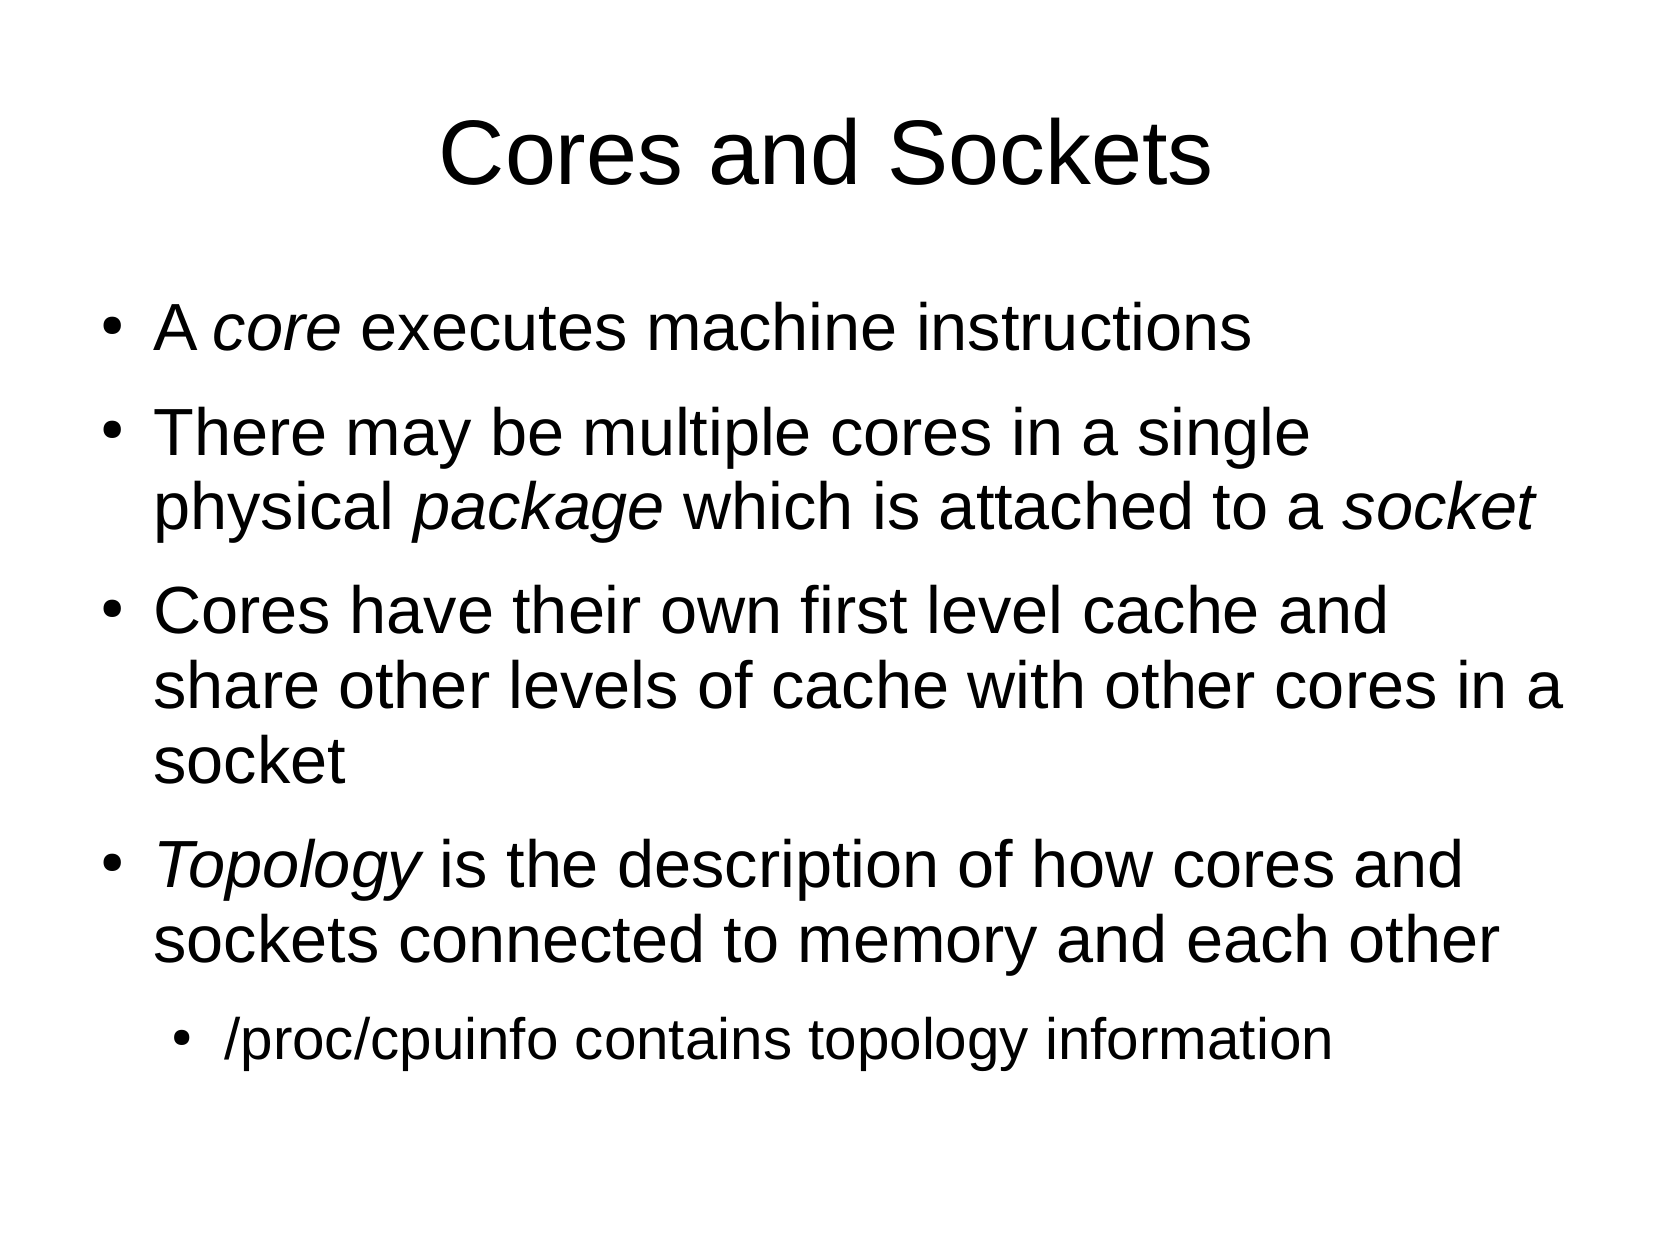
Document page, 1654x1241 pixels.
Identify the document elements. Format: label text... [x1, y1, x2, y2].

list A core executes machine instructions There may be multiple cores in a single physical package which is attached to a socket Cores have their own first level cache and share other levels of cache with other cores in a socket Topology is the description of how cores and sockets connected to memory and each other /proc/cpuinfo contains topology information [82, 290, 1571, 1094]
title Cores and Sockets [82, 56, 1571, 250]
